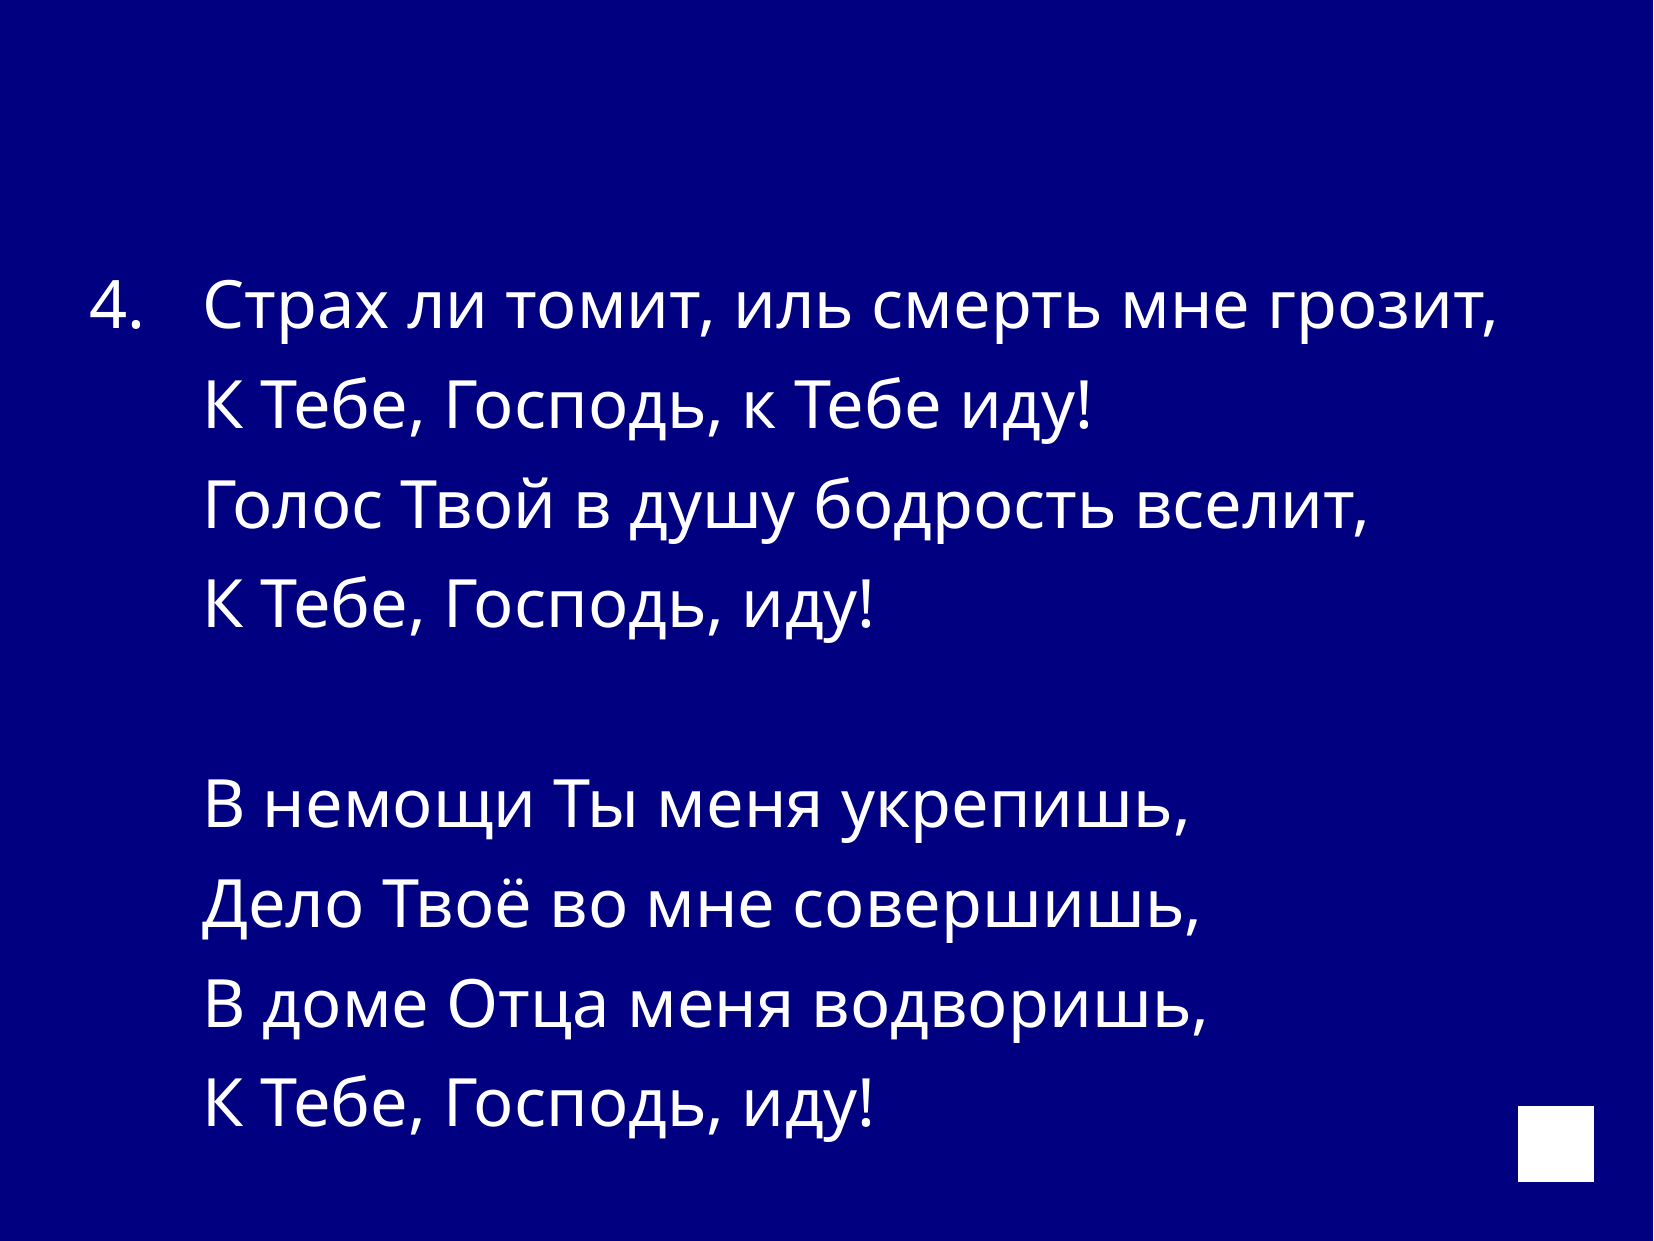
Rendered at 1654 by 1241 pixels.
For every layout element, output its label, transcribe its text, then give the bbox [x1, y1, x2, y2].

text_box [1518, 1163, 1594, 1182]
text_box 4. Страх ли томит, иль смерть мне грозит, К Тебе, Господь, к Тебе иду! Голос Твой в душу бодрость вселит, К Тебе, Господь, иду! В немощи Ты меня укрепишь, Дело Твоё во мне совершишь, В доме Отца меня водворишь, К Тебе, Господь, иду! [75, 150, 1653, 1163]
